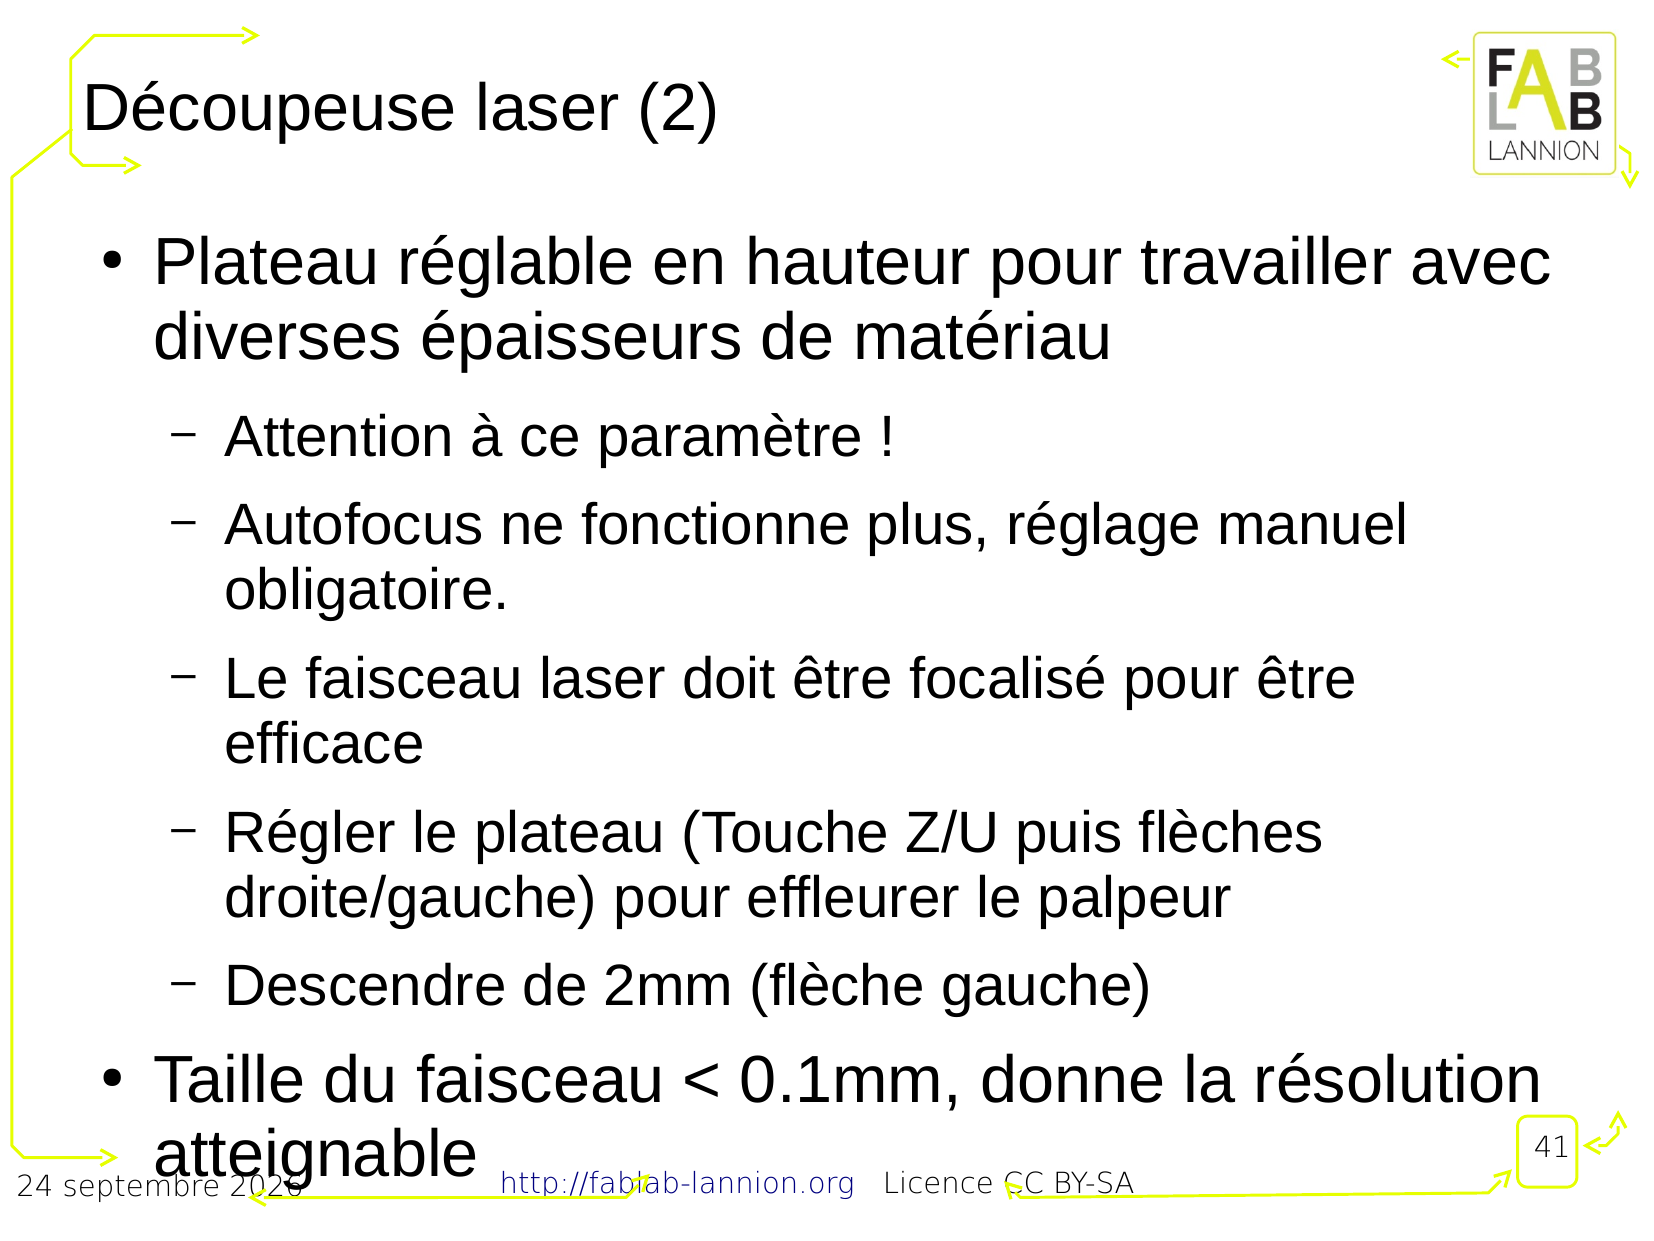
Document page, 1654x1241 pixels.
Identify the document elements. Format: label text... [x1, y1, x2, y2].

list Plateau réglable en hauteur pour travailler avec diverses épaisseurs de matériau Attention à ce paramètre ! Autofocus ne fonctionne plus, réglage manuel obligatoire. Le faisceau laser doit être focalisé pour être efficace Régler le plateau (Touche Z/U puis flèches droite/gauche) pour effleurer le palpeur Descendre de 2mm (flèche gauche) Taille du faisceau < 0.1mm, donne la résolution atteignable [82, 224, 1571, 1099]
picture [1470, 29, 1619, 178]
title Découpeuse laser (2) [82, 49, 1441, 166]
